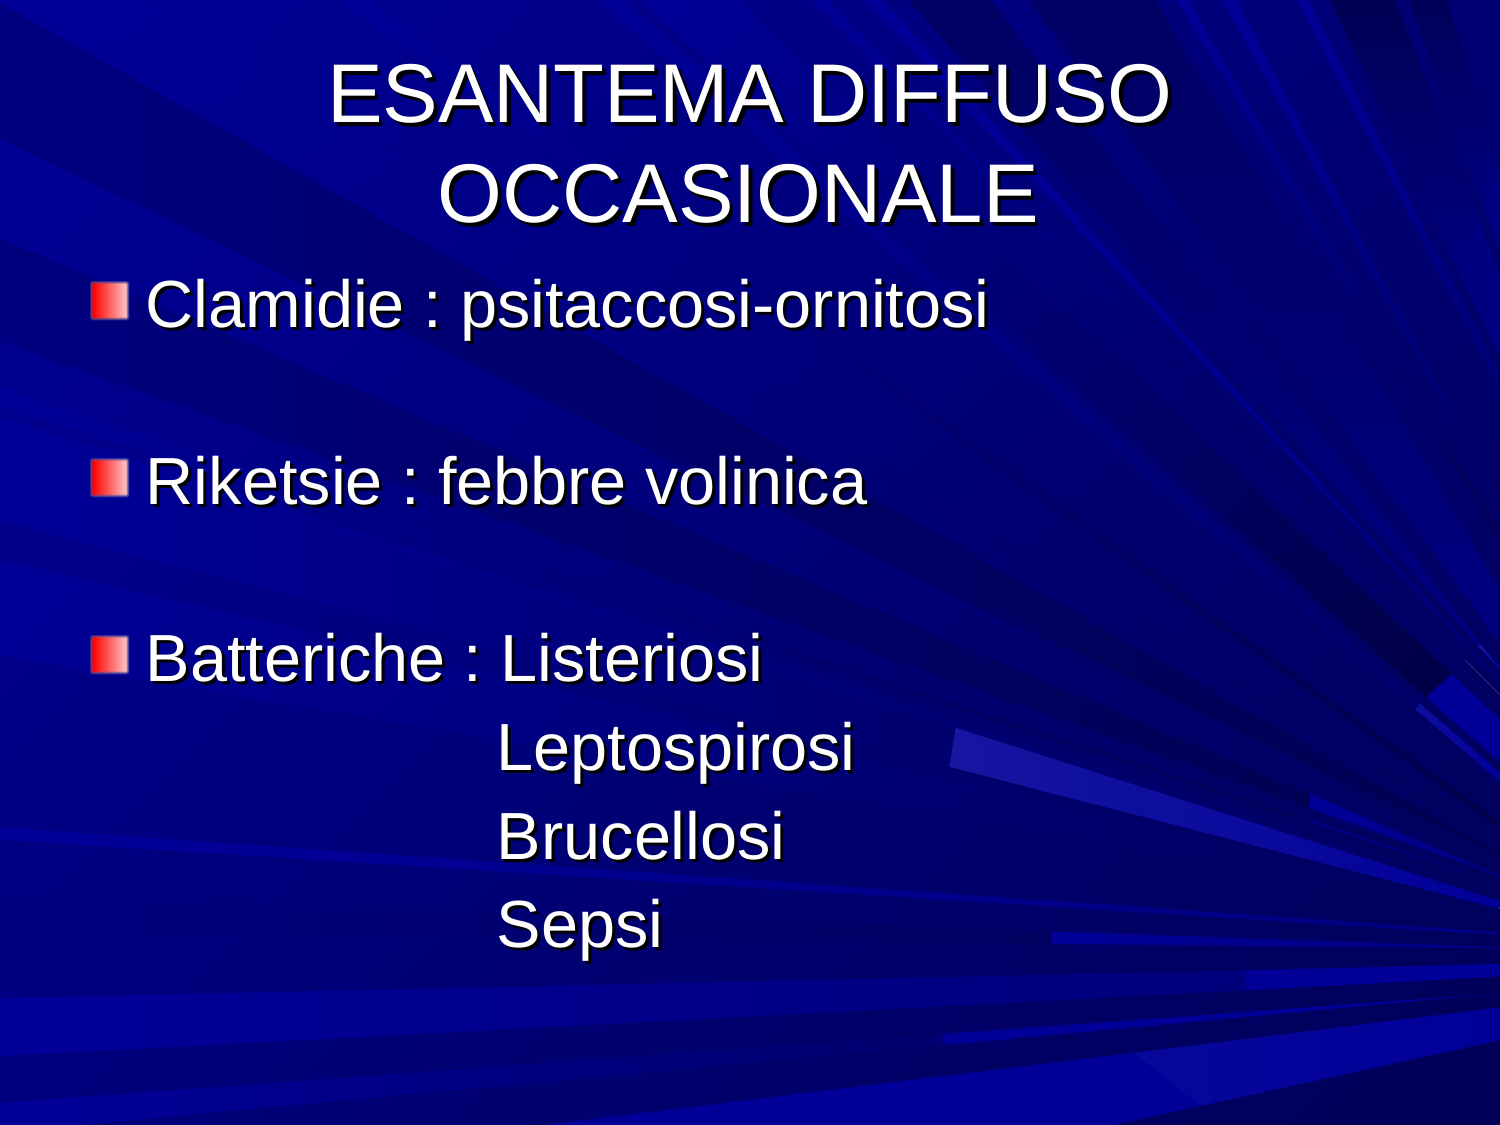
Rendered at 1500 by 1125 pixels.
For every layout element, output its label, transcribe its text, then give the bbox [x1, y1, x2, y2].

list Clamidie : psitaccosi-ornitosi Riketsie : febbre volinica Batteriche : Listeriosi Leptospirosi Brucellosi Sepsi [75, 262, 1426, 1006]
title ESANTEMA DIFFUSO OCCASIONALE [75, 31, 1426, 248]
